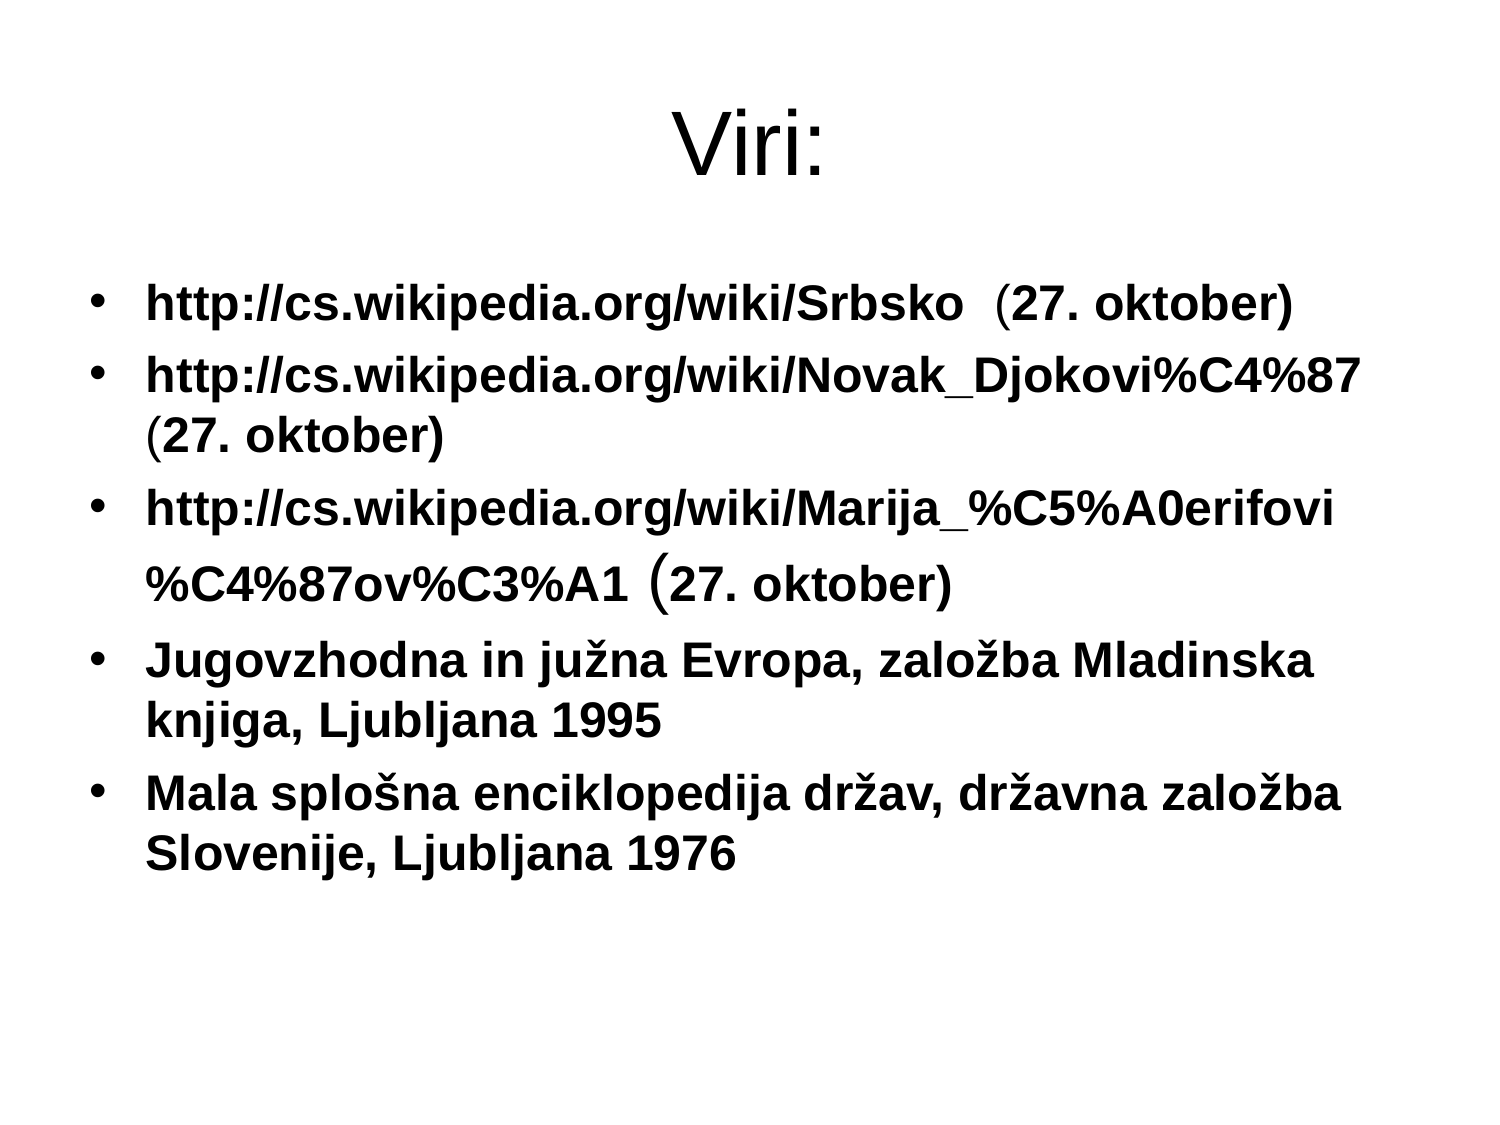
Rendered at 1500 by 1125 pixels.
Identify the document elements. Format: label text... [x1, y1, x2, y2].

title Viri: [75, 45, 1425, 233]
list http://cs.wikipedia.org/wiki/Srbsko (27. oktober) http://cs.wikipedia.org/wiki/Novak_Djokovi%C4%87 (27. oktober) http://cs.wikipedia.org/wiki/Marija_%C5%A0erifovi%C4%87ov%C3%A1 (27. oktober) Jugovzhodna in južna Evropa, založba Mladinska knjiga, Ljubljana 1995 Mala splošna enciklopedija držav, državna založba Slovenije, Ljubljana 1976 [75, 262, 1425, 1005]
